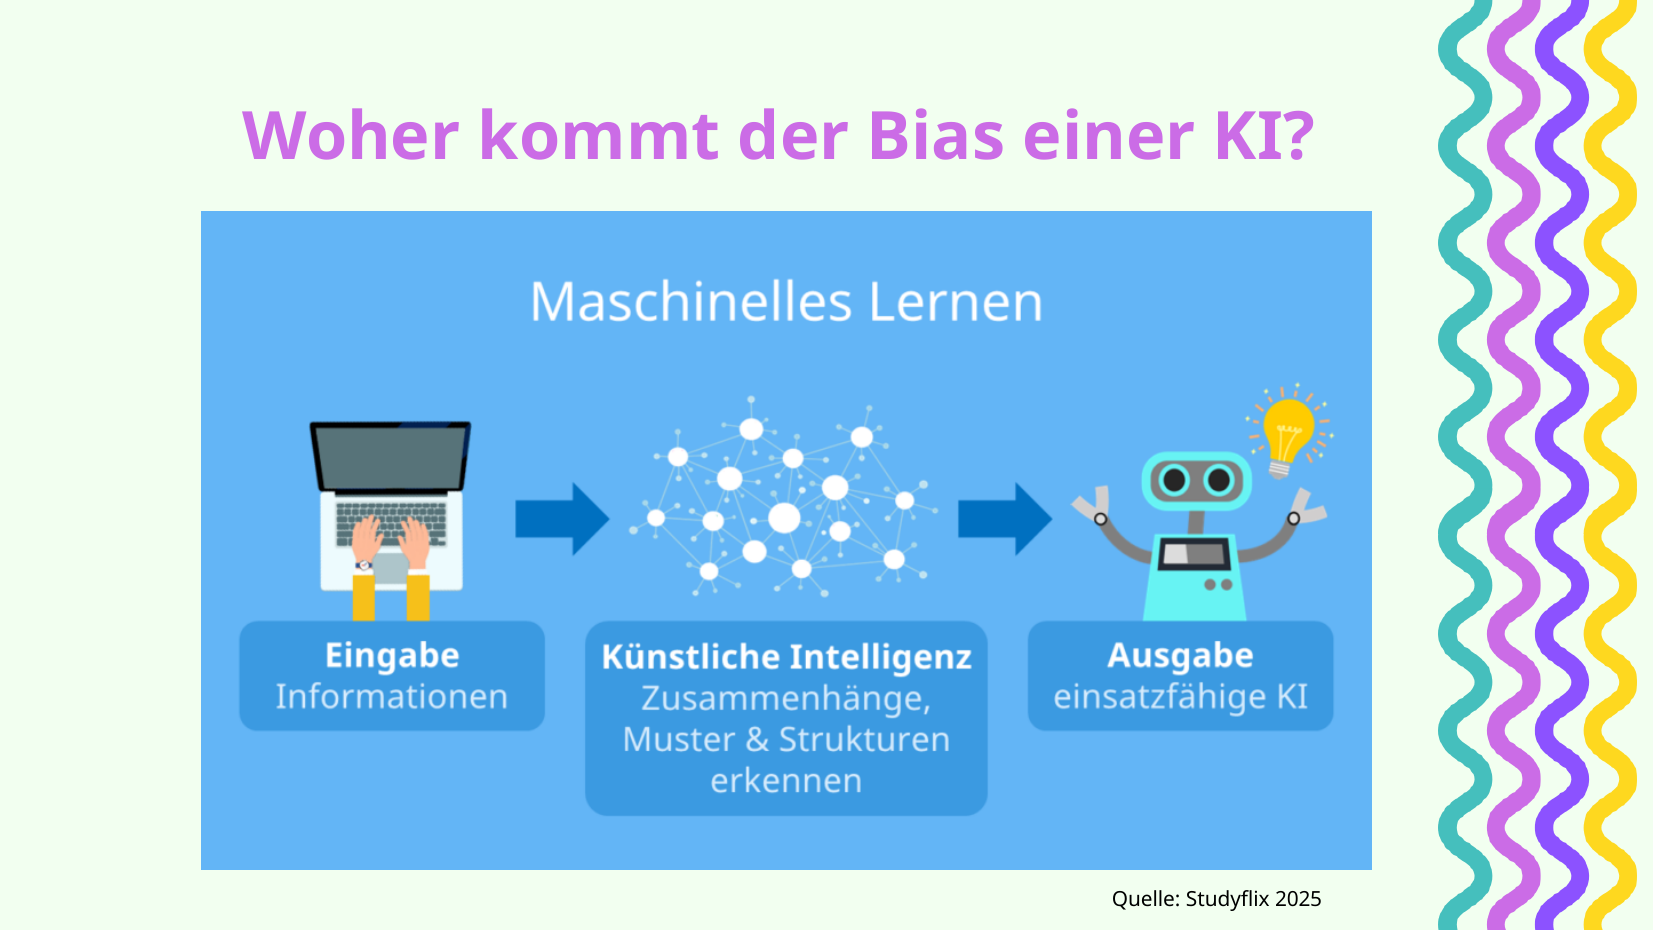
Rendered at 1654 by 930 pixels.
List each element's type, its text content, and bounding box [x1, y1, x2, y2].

text_box Woher kommt der Bias einer KI? [170, 81, 1388, 248]
picture [1438, 0, 1637, 930]
text_box Quelle: Studyflix 2025 [1097, 876, 1384, 920]
picture [201, 211, 1372, 870]
